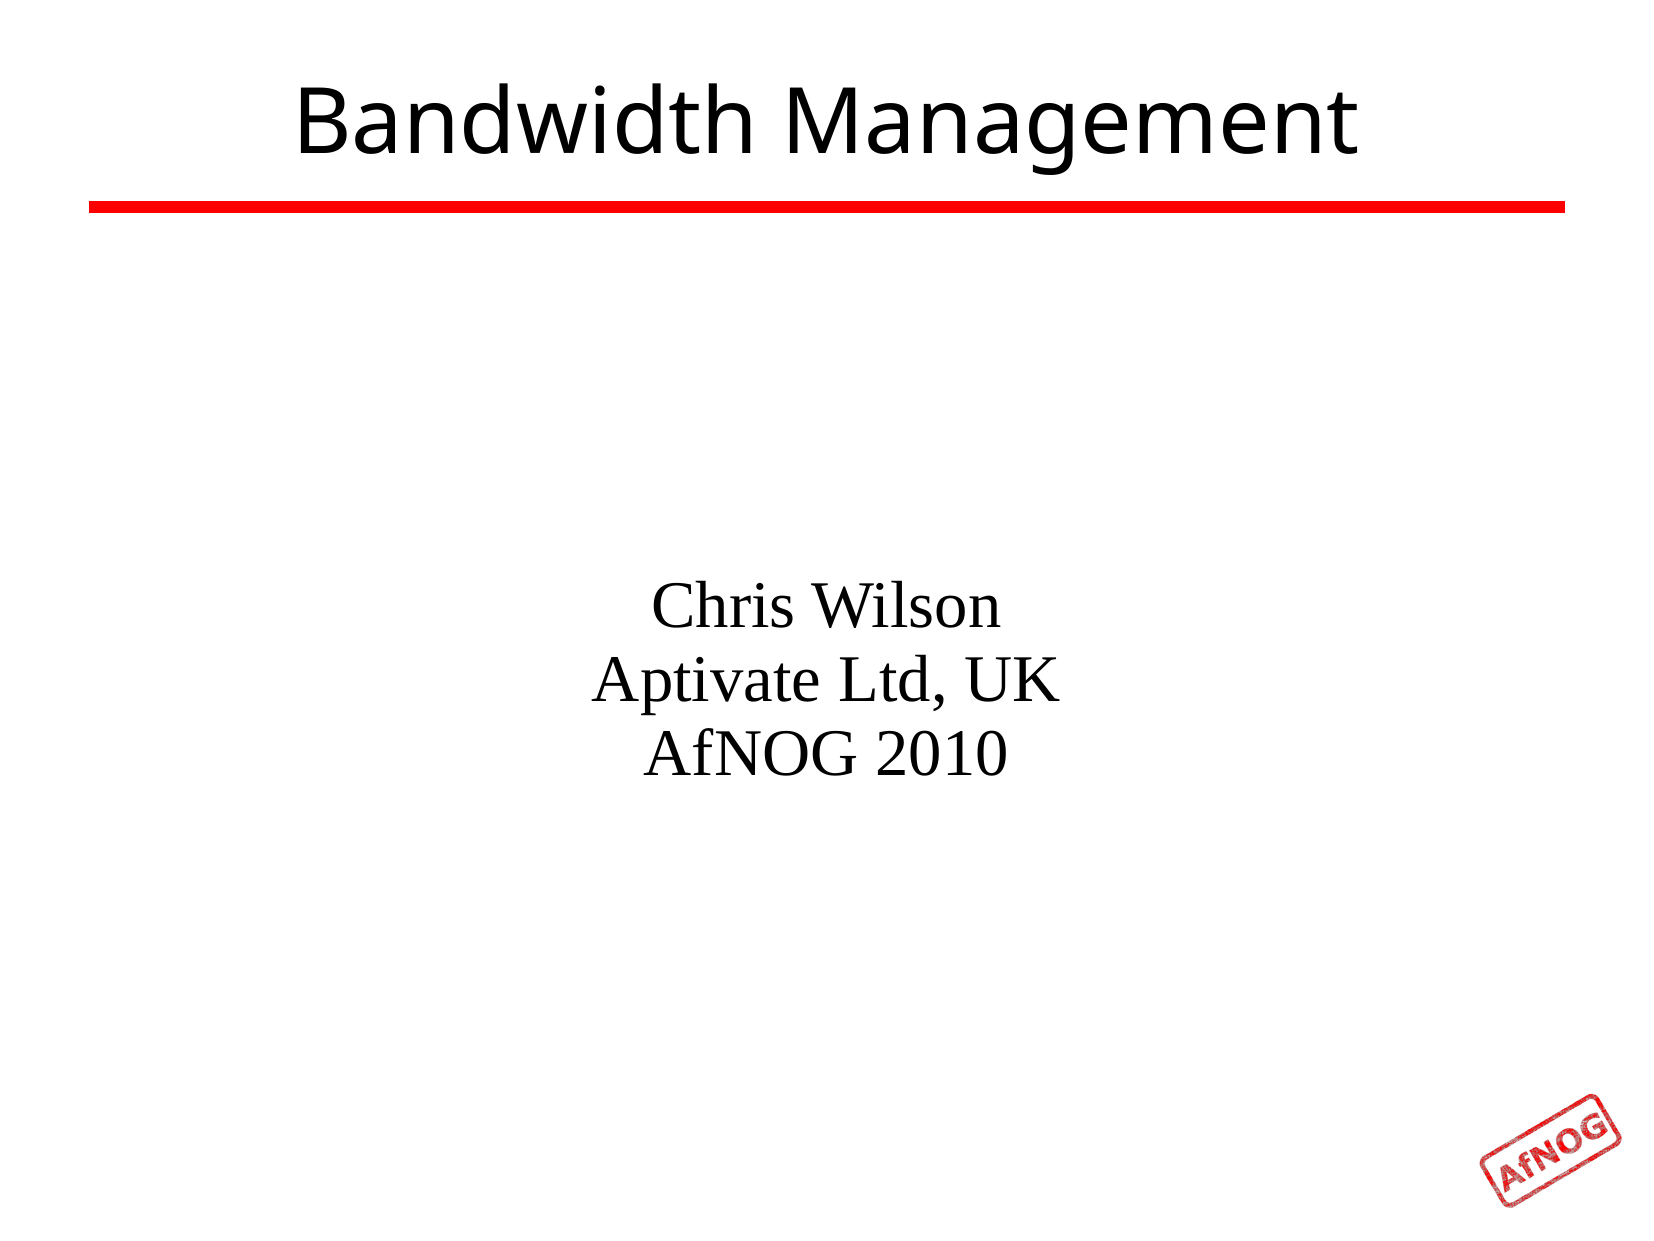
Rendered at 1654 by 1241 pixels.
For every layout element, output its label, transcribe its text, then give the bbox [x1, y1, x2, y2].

picture [1476, 1090, 1625, 1211]
title Bandwidth Management [88, 29, 1565, 207]
subtitle Chris Wilson Aptivate Ltd, UK AfNOG 2010 [82, 236, 1571, 1123]
